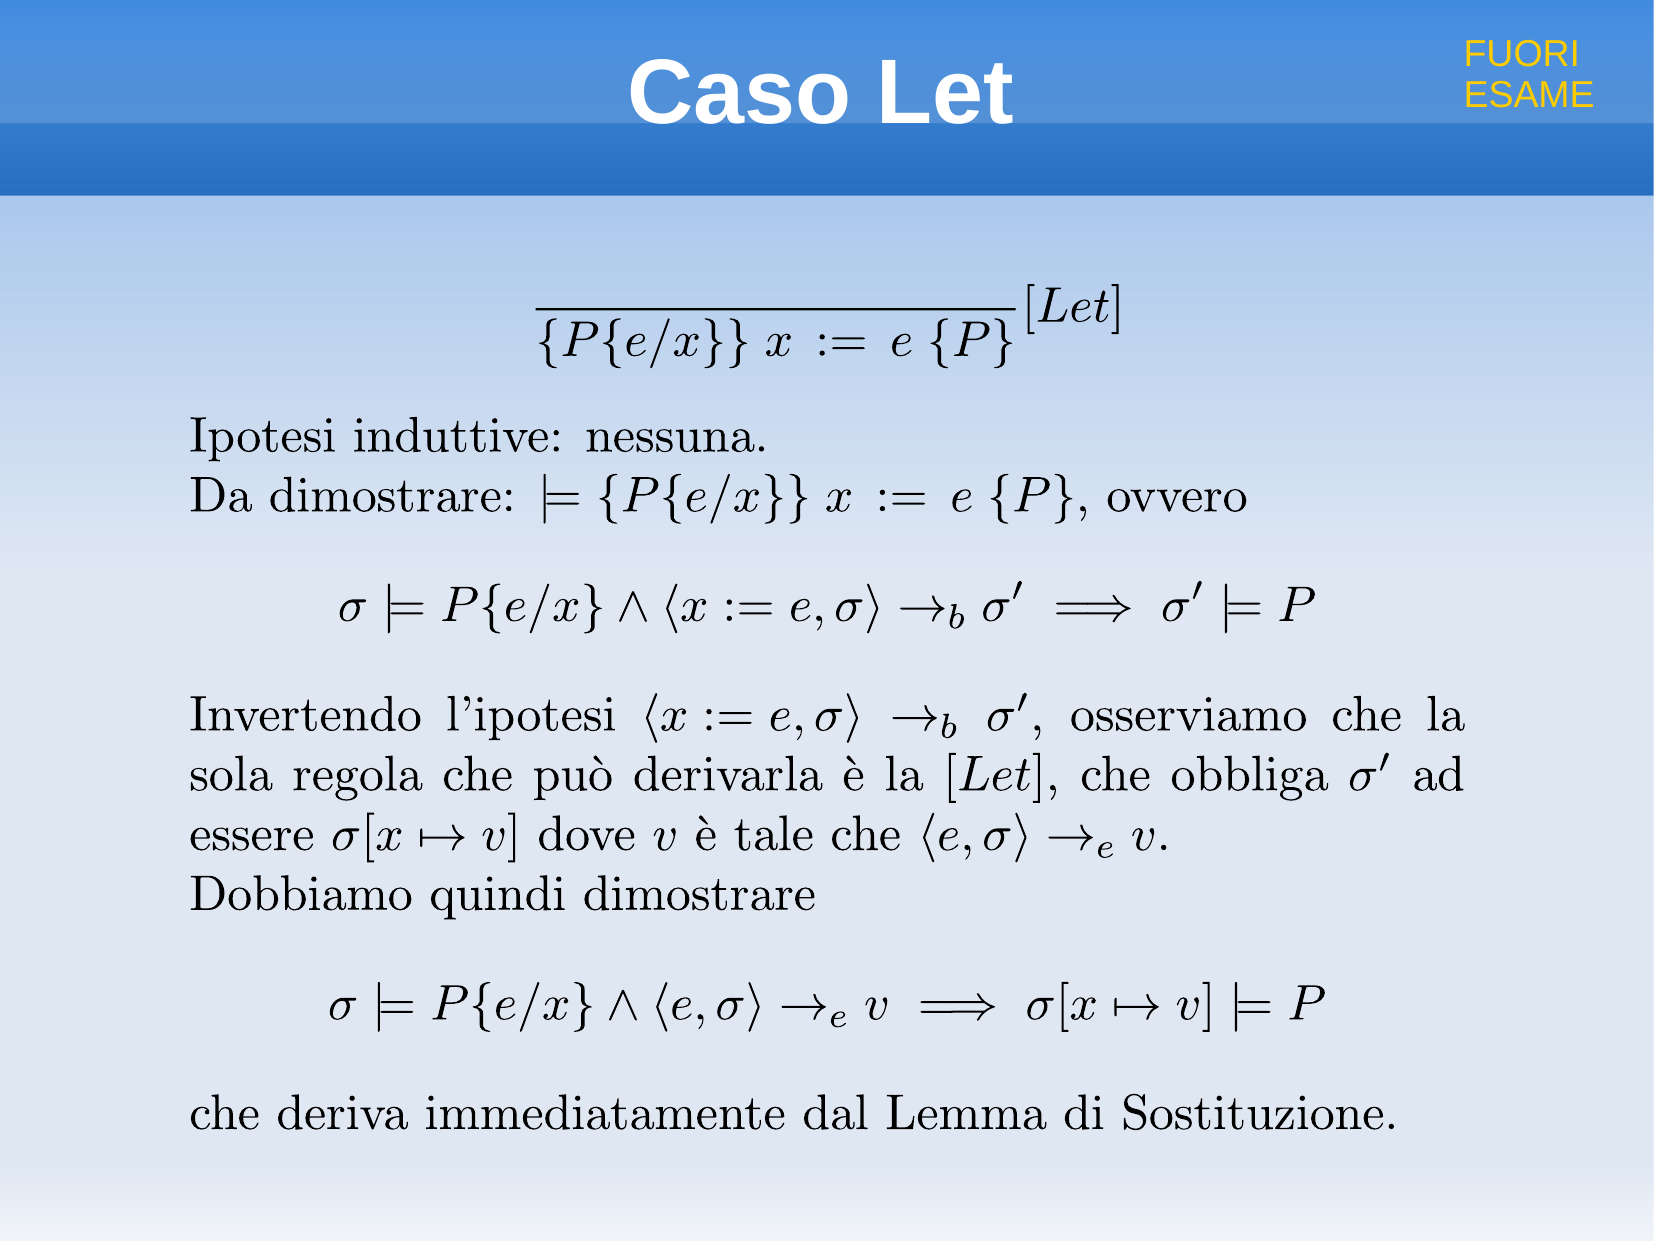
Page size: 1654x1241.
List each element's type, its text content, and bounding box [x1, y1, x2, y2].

title Caso Let [76, 0, 1565, 188]
text_box FUORI ESAME [1448, 24, 1610, 124]
text_box [189, 284, 1465, 1131]
picture [0, 0, 1654, 1241]
